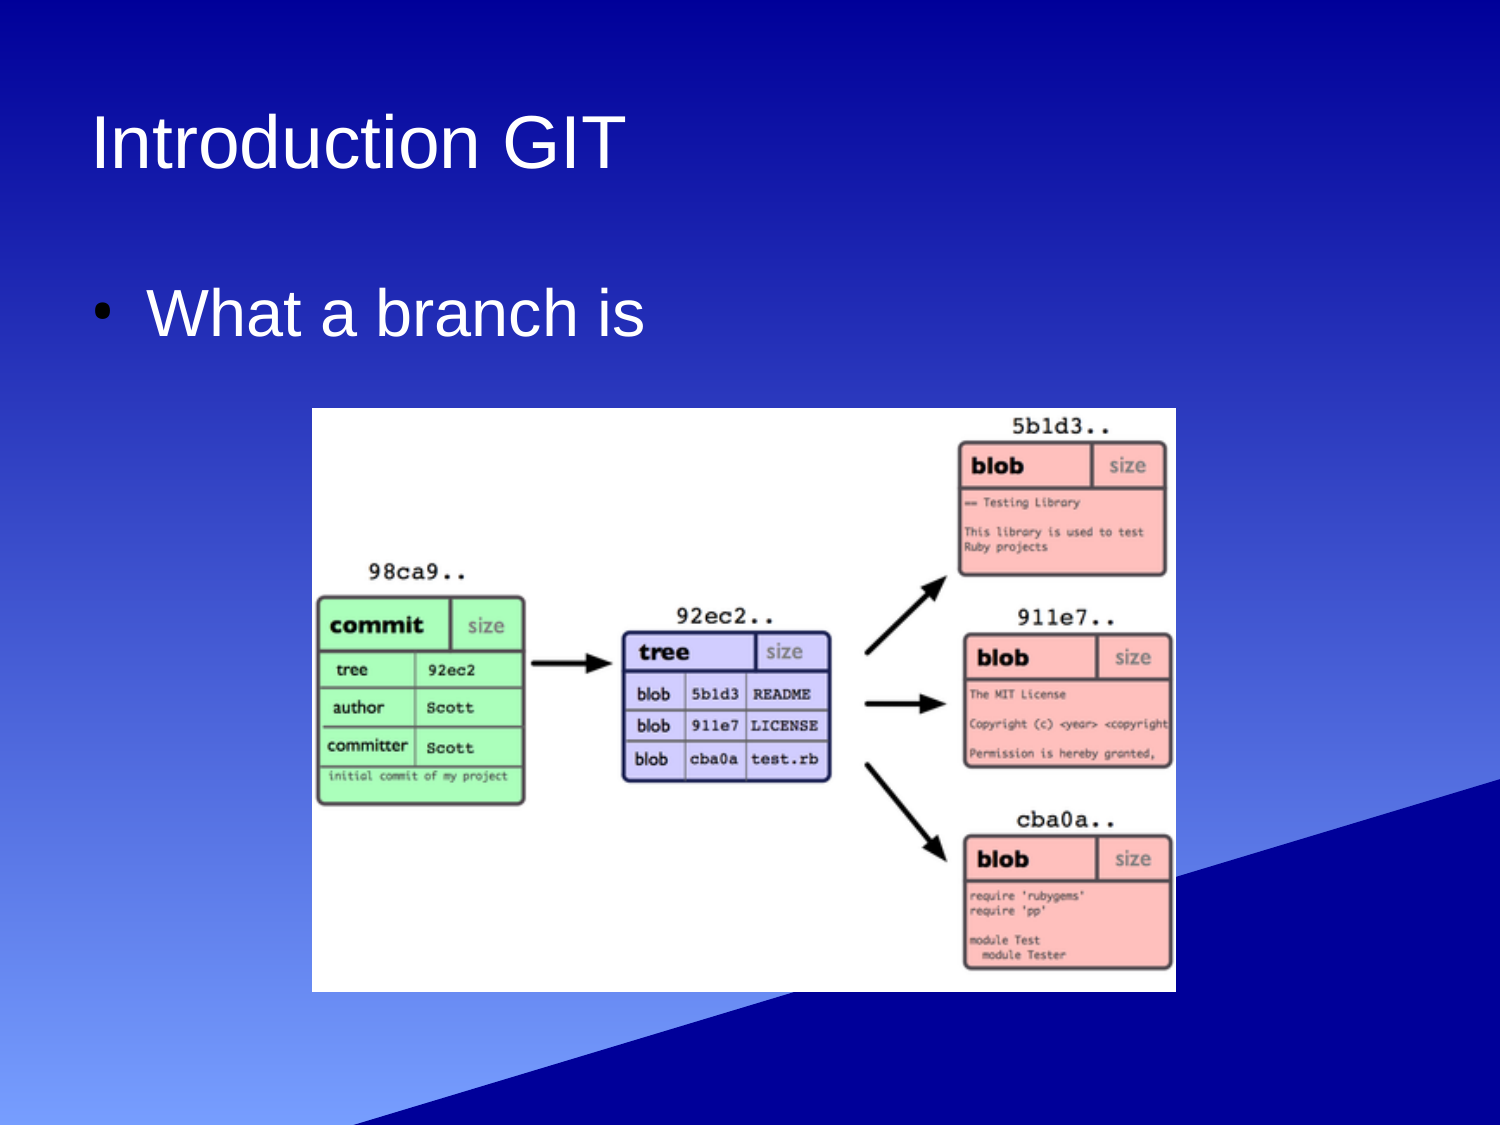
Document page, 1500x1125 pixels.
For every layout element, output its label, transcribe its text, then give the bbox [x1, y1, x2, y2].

picture [312, 408, 1176, 992]
list What a branch is [75, 262, 1426, 1005]
title Introduction GIT [75, 45, 1426, 233]
